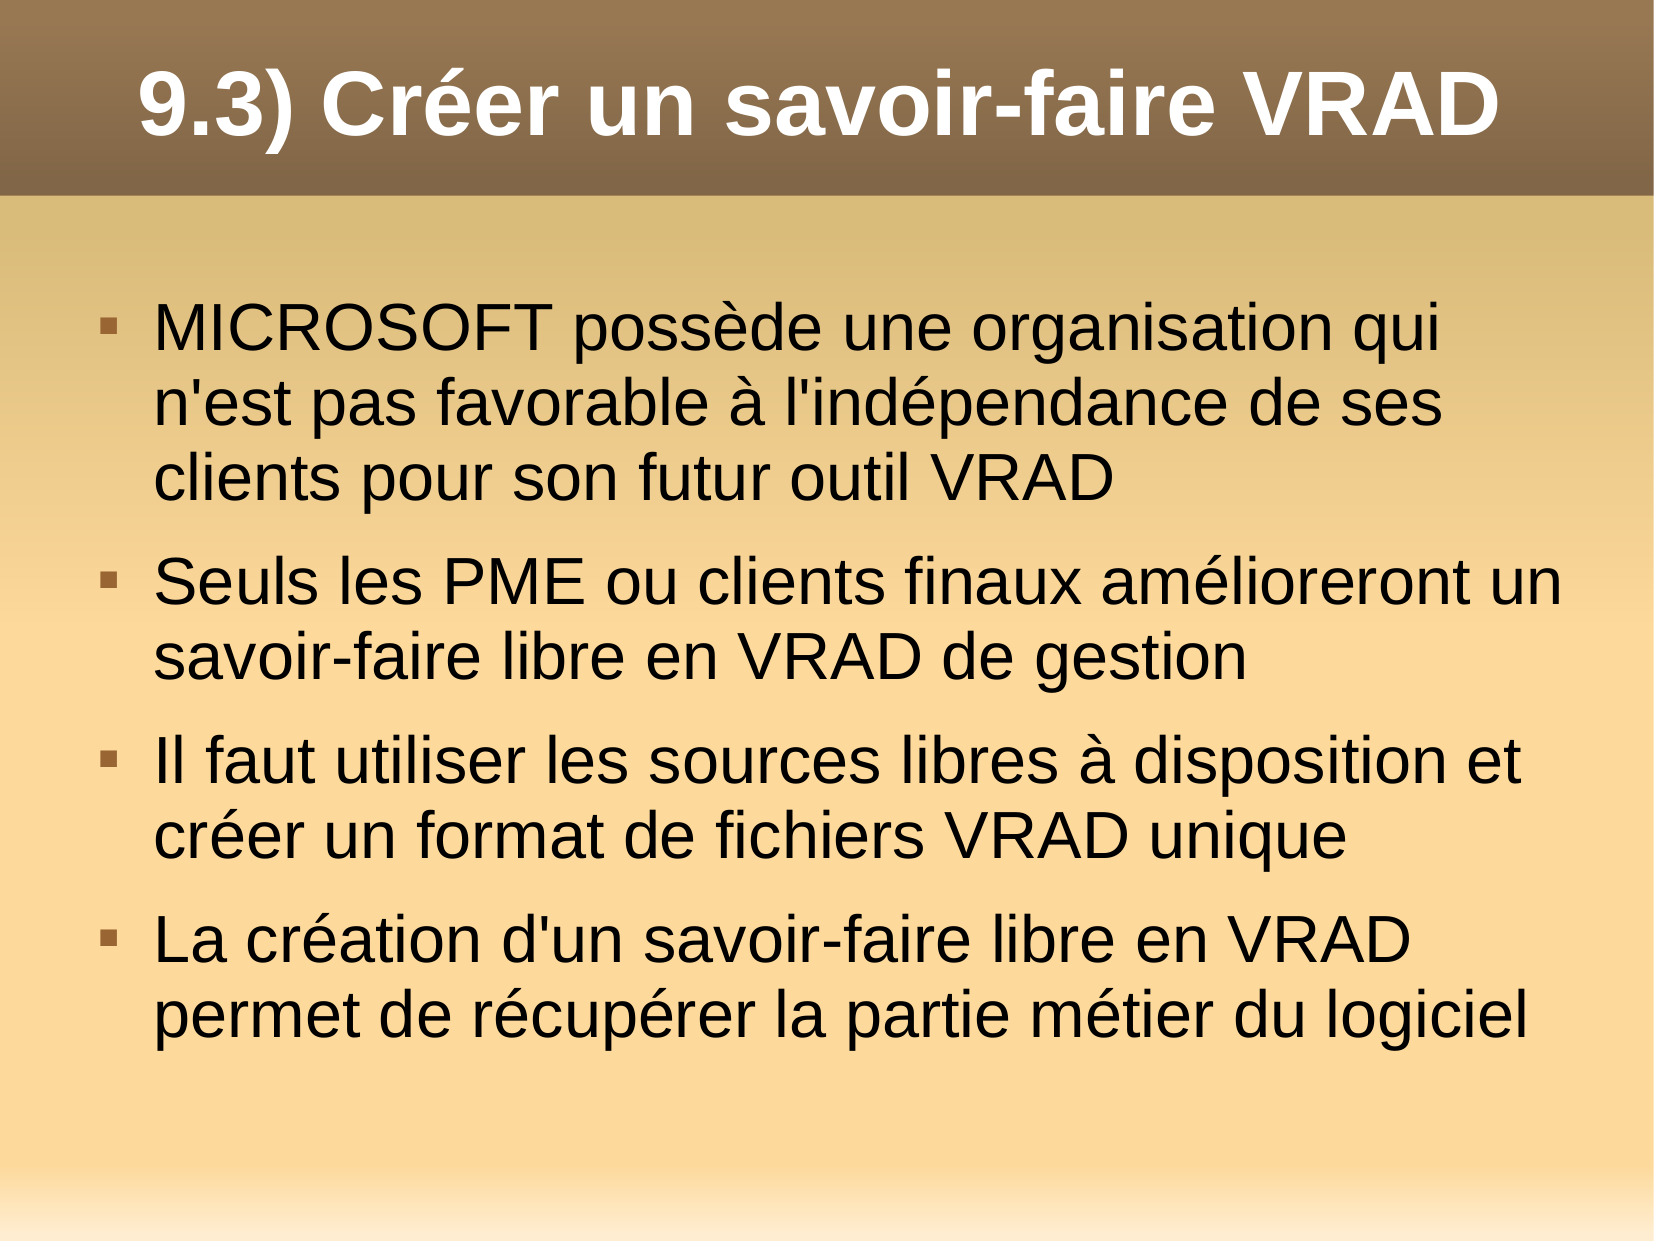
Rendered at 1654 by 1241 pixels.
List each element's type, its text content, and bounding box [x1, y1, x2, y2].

list MICROSOFT possède une organisation qui n'est pas favorable à l'indépendance de ses clients pour son futur outil VRAD Seuls les PME ou clients finaux amélioreront un savoir-faire libre en VRAD de gestion Il faut utiliser les sources libres à disposition et créer un format de fichiers VRAD unique La création d'un savoir-faire libre en VRAD permet de récupérer la partie métier du logiciel [82, 290, 1571, 1157]
title 9.3) Créer un savoir-faire VRAD [76, 7, 1565, 200]
picture [0, 0, 1654, 1241]
